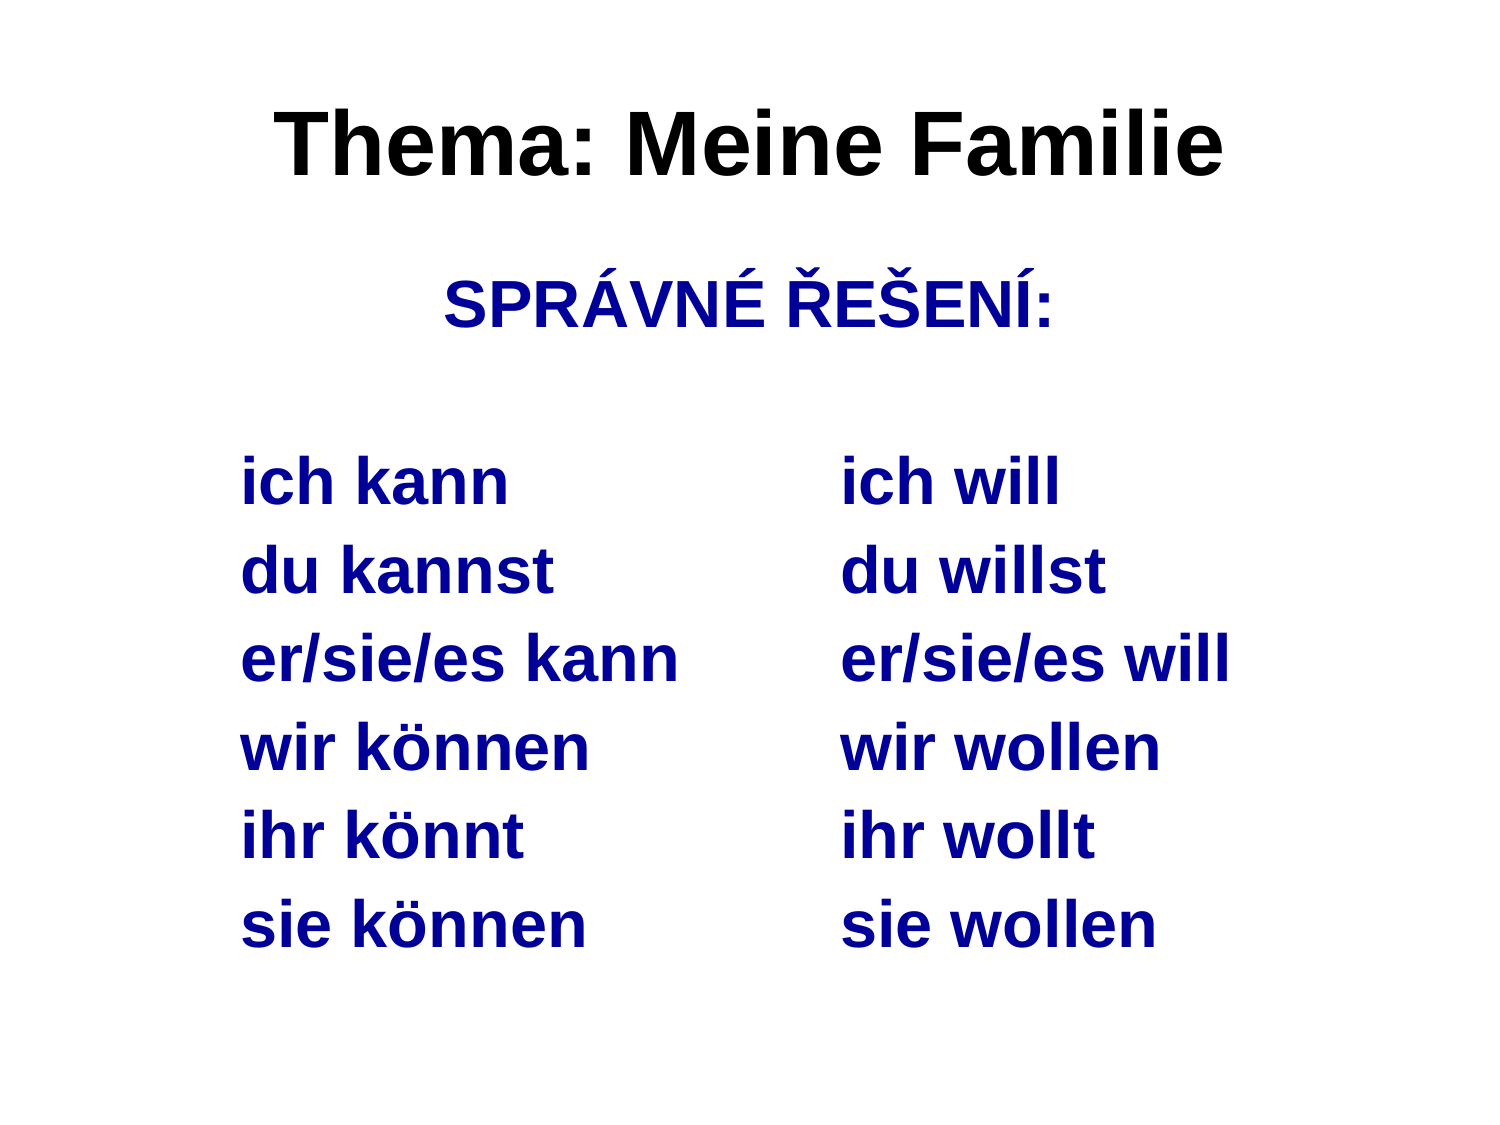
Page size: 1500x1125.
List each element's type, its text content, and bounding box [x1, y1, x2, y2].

list SPRÁVNÉ ŘEŠENÍ: ich kann ich will du kannst du willst er/sie/es kann er/sie/es will wir können wir wollen ihr könnt ihr wollt sie können sie wollen [75, 262, 1426, 1007]
title Thema: Meine Familie [75, 45, 1426, 233]
